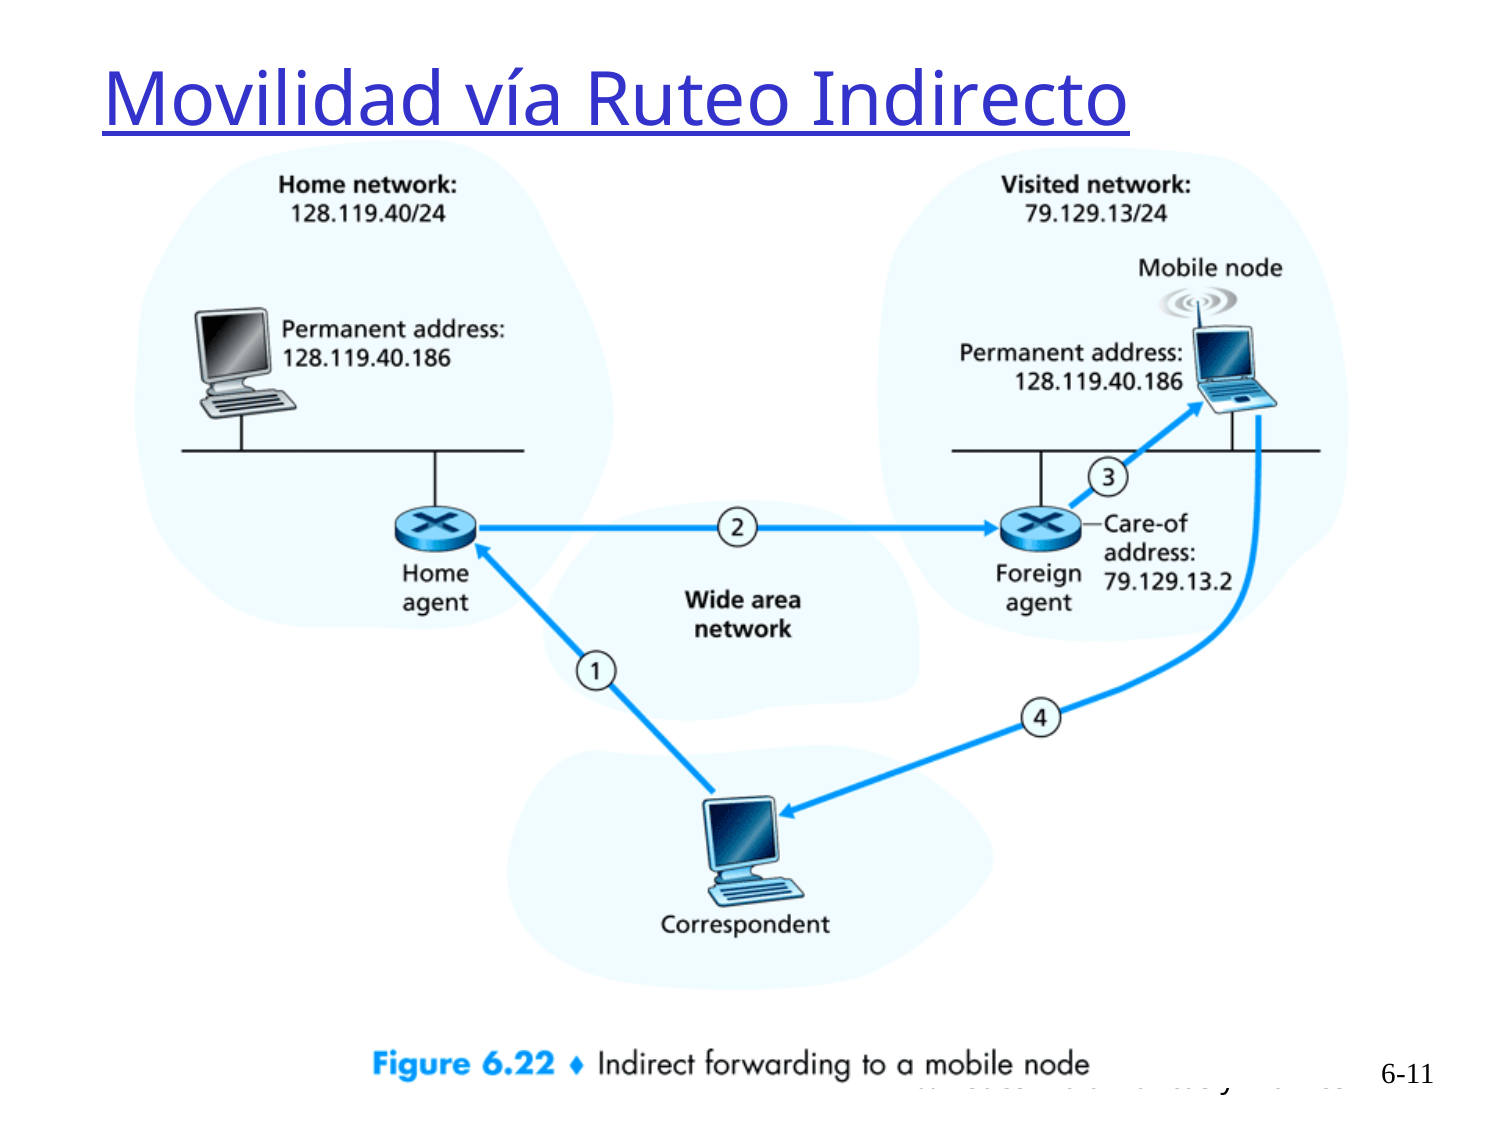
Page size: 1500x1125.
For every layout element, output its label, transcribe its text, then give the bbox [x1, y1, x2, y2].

picture [134, 140, 1351, 1088]
title Movilidad vía Ruteo Indirecto [87, 2, 1363, 190]
